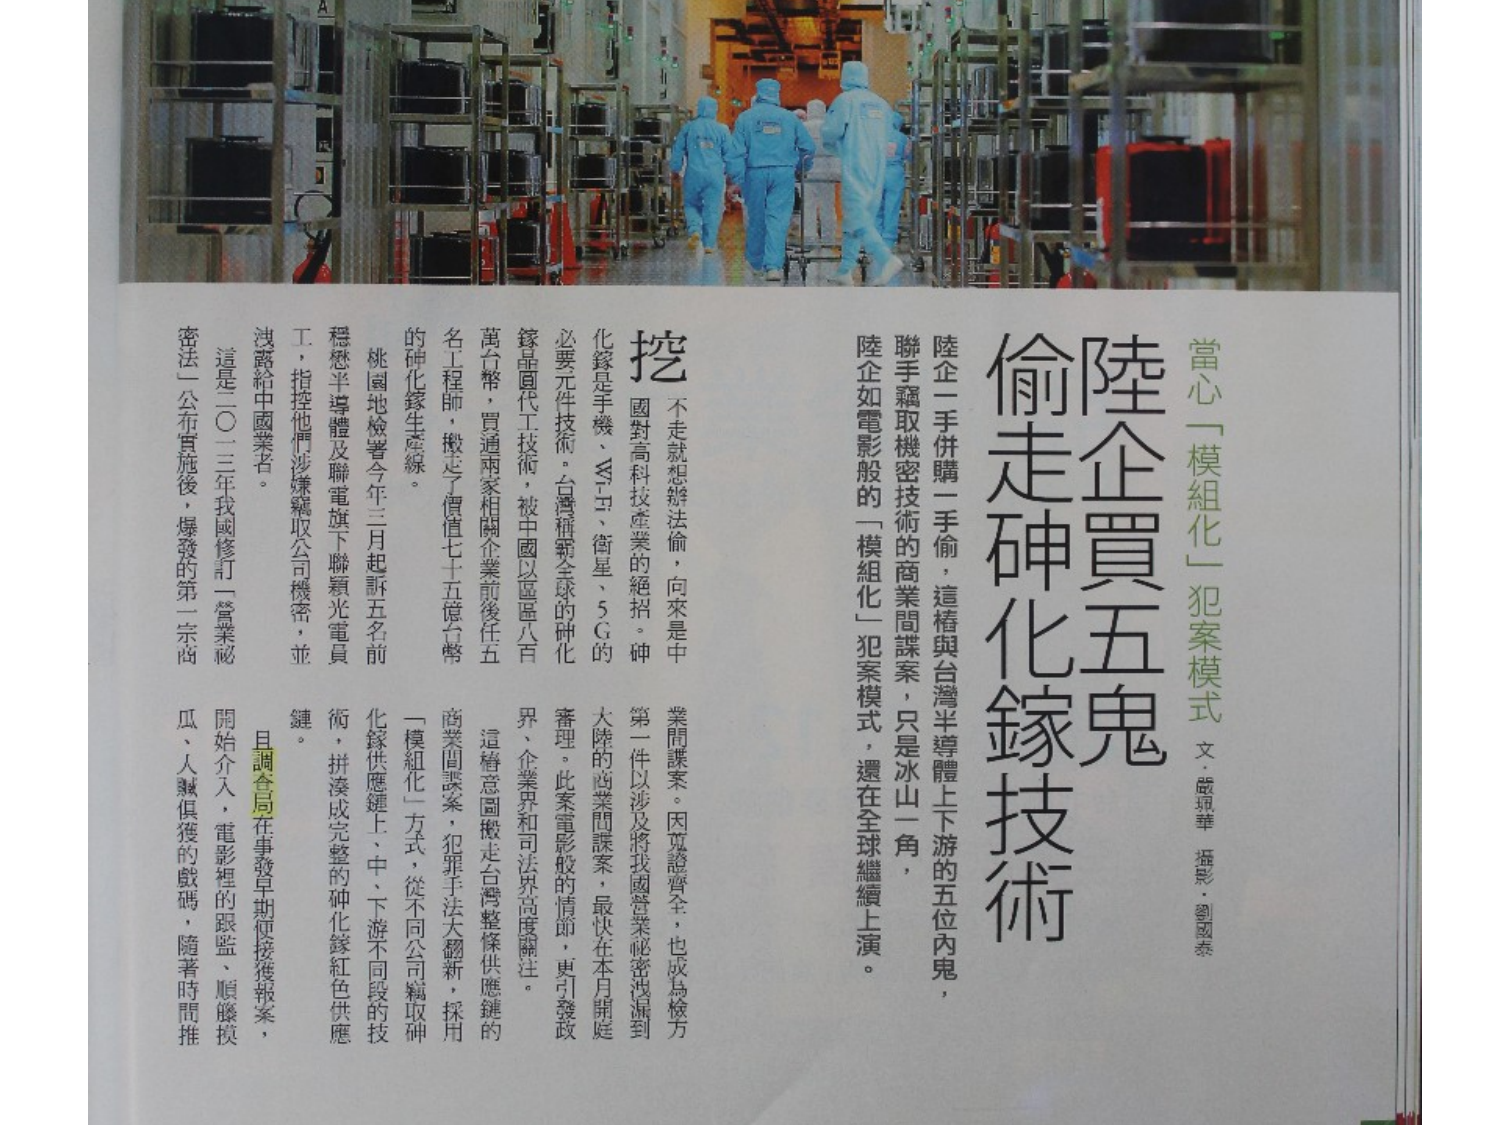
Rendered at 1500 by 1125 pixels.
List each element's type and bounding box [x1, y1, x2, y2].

picture [88, 0, 1422, 1125]
